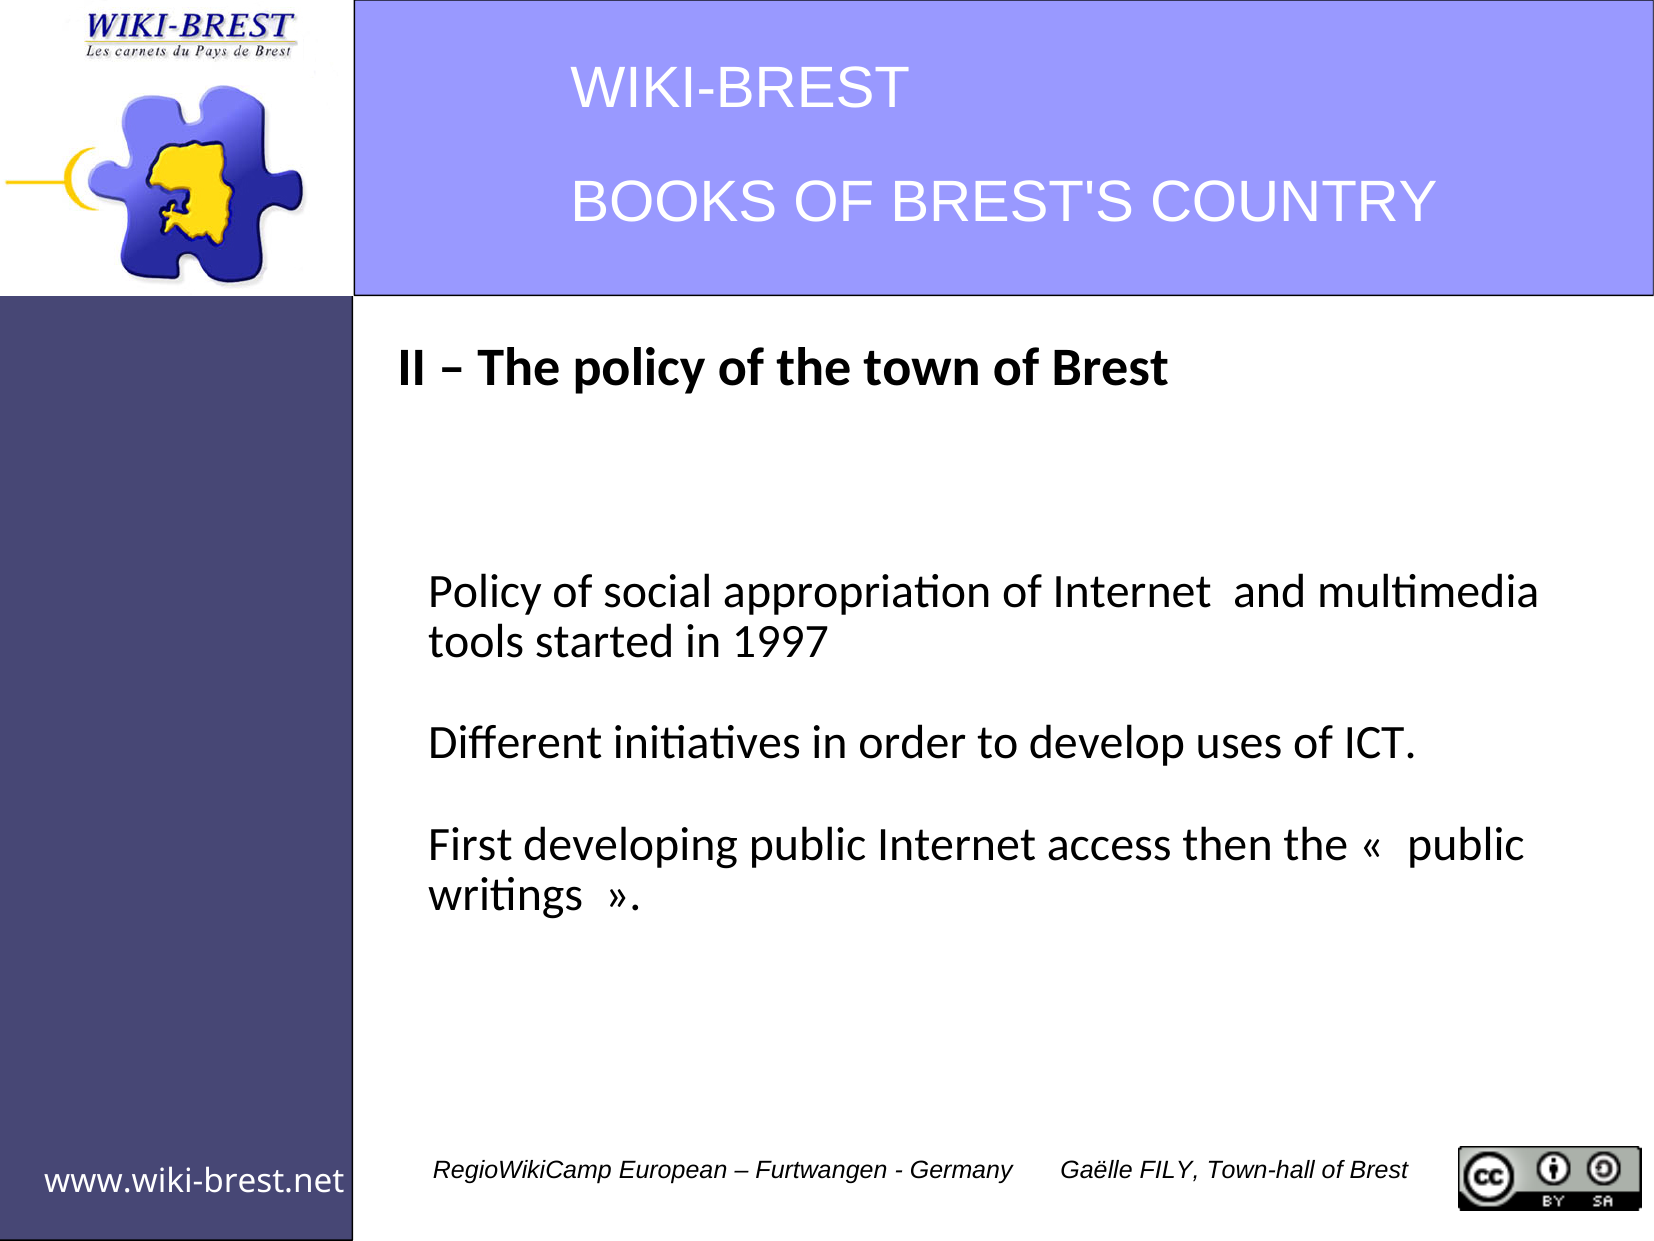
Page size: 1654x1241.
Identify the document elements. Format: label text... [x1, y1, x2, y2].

text_box Policy of social appropriation of Internet and multimedia tools started in 1997 Different initiatives in order to develop uses of ICT. First developing public Internet access then the « public writings ». [413, 502, 1595, 1034]
text_box II – The policy of the town of Brest [382, 332, 1625, 414]
picture [1458, 1146, 1642, 1211]
picture [0, 0, 353, 296]
